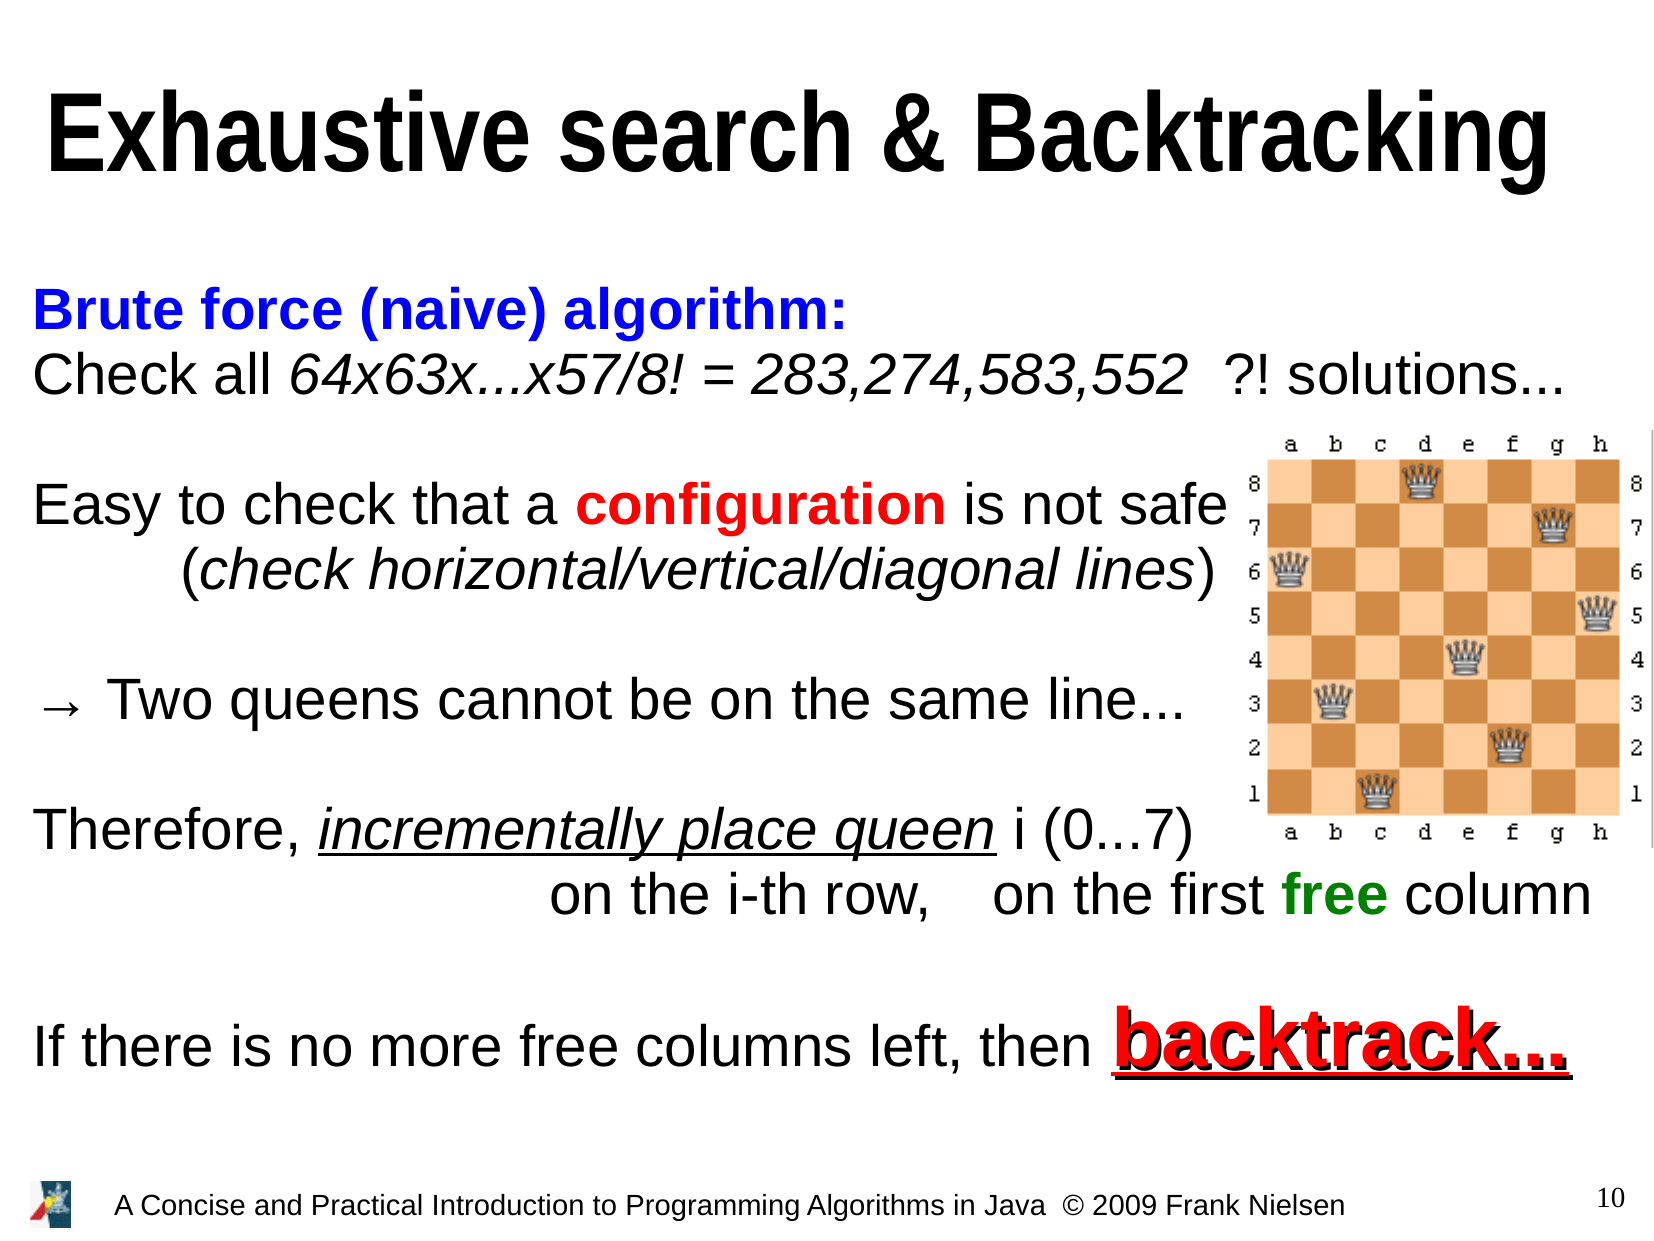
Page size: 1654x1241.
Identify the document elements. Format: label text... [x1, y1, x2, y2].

picture [1240, 430, 1654, 848]
text_box Exhaustive search & Backtracking [30, 59, 1567, 203]
text_box Brute force (naive) algorithm: Check all 64x63x...x57/8! = 283,274,583,552 ?! solutions... Easy to check that a configuration is not safe (check horizontal/vertical/diagonal lines) → Two queens cannot be on the same line... Therefore, incrementally place queen i (0...7) on the i-th row, on the first free column If there is no more free columns left, then backtrack... [17, 268, 1609, 1095]
picture [29, 1181, 71, 1228]
